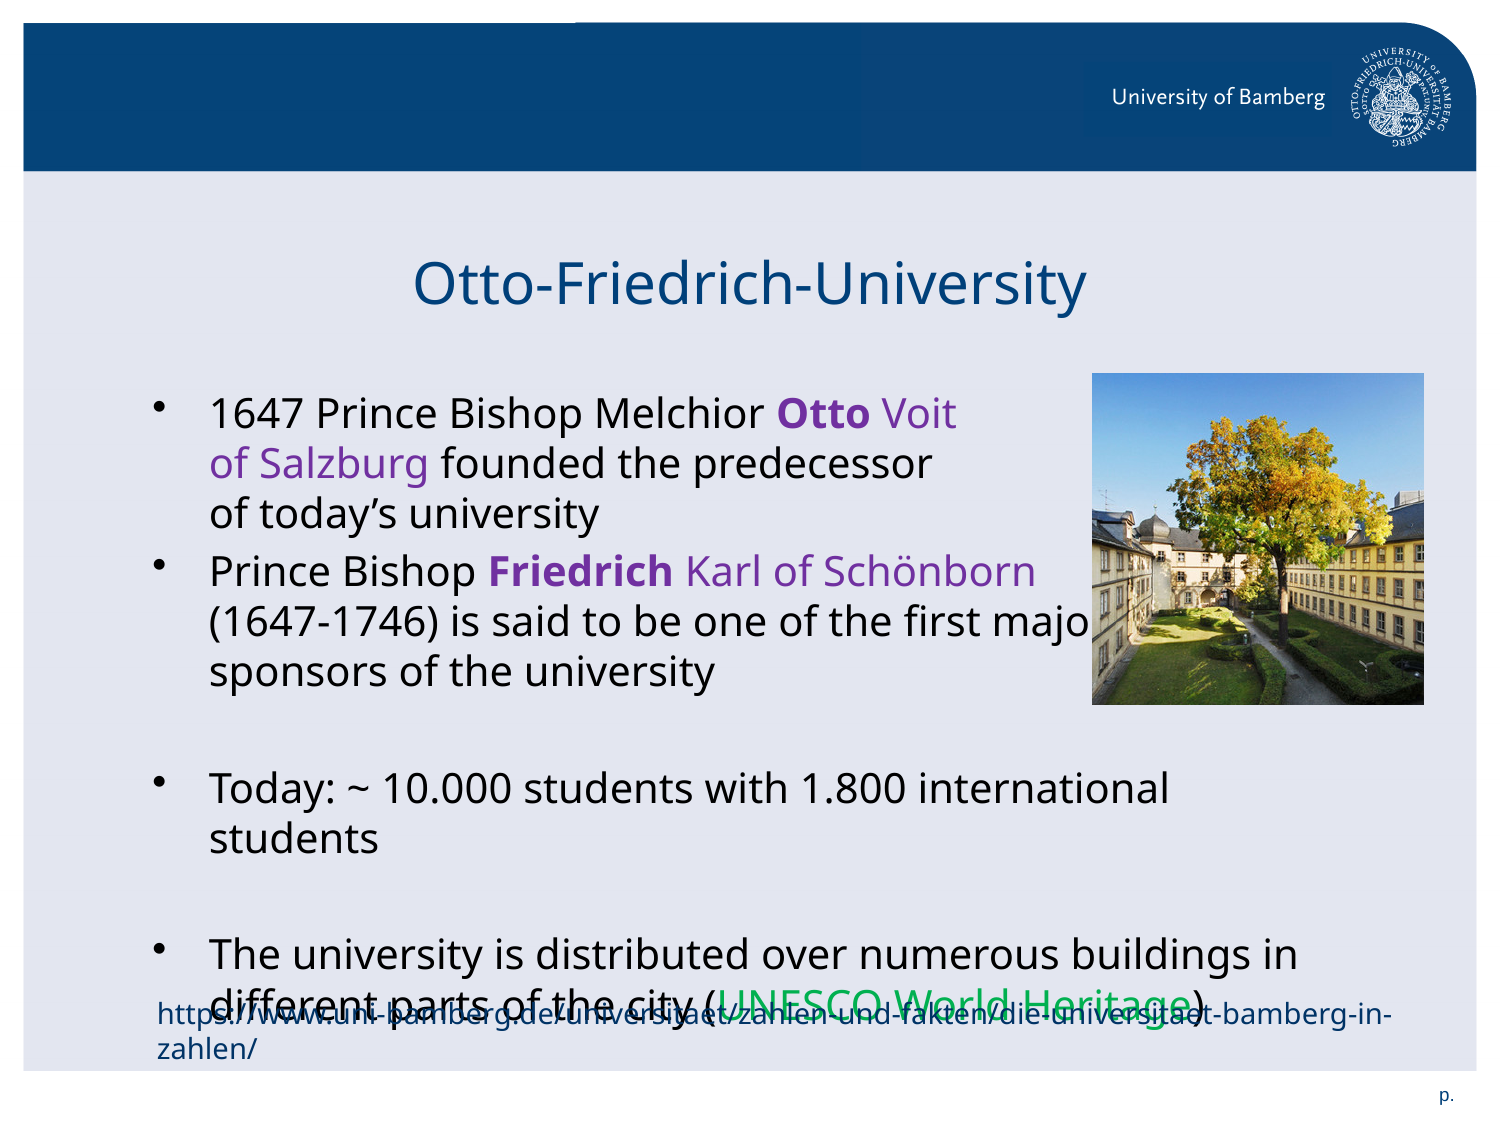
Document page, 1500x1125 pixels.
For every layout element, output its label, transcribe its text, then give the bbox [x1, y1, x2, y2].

text_box https://www.uni-bamberg.de/universitaet/zahlen-und-fakten/die-universitaet-bamberg-in-zahlen/ [141, 987, 1459, 1029]
title Otto-Friedrich-University [137, 187, 1363, 375]
list 1647 Prince Bishop Melchior Otto Voit of Salzburg founded the predecessor of today’s university Prince Bishop Friedrich Karl of Schönborn (1647-1746) is said to be one of the first major sponsors of the university Today: ~ 10.000 students with 1.800 international students The university is distributed over numerous buildings in different parts of the city (UNESCO World Heritage) [137, 379, 1363, 962]
picture [0, 0, 1500, 1125]
